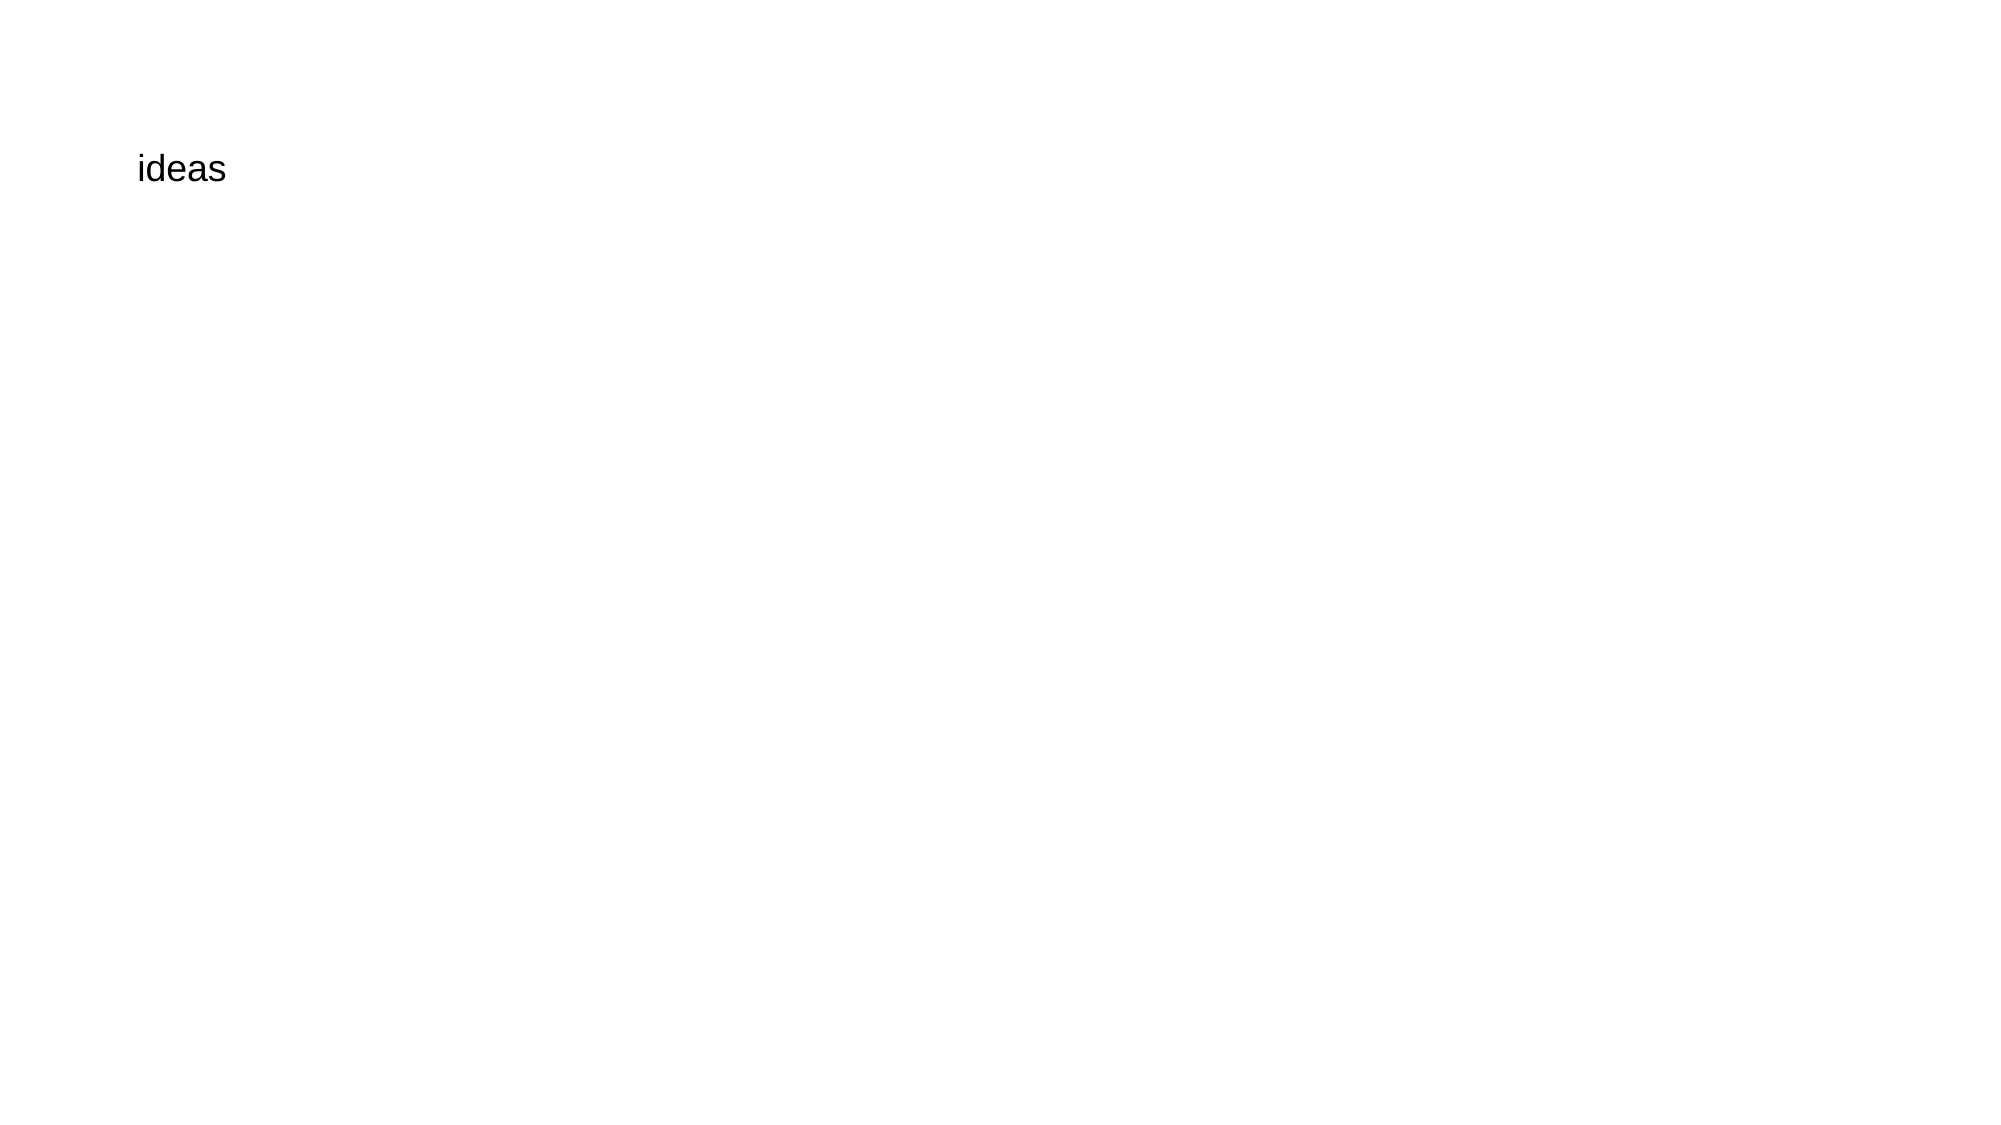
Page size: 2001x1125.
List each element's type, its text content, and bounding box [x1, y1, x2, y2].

title ideas [137, 59, 1863, 278]
